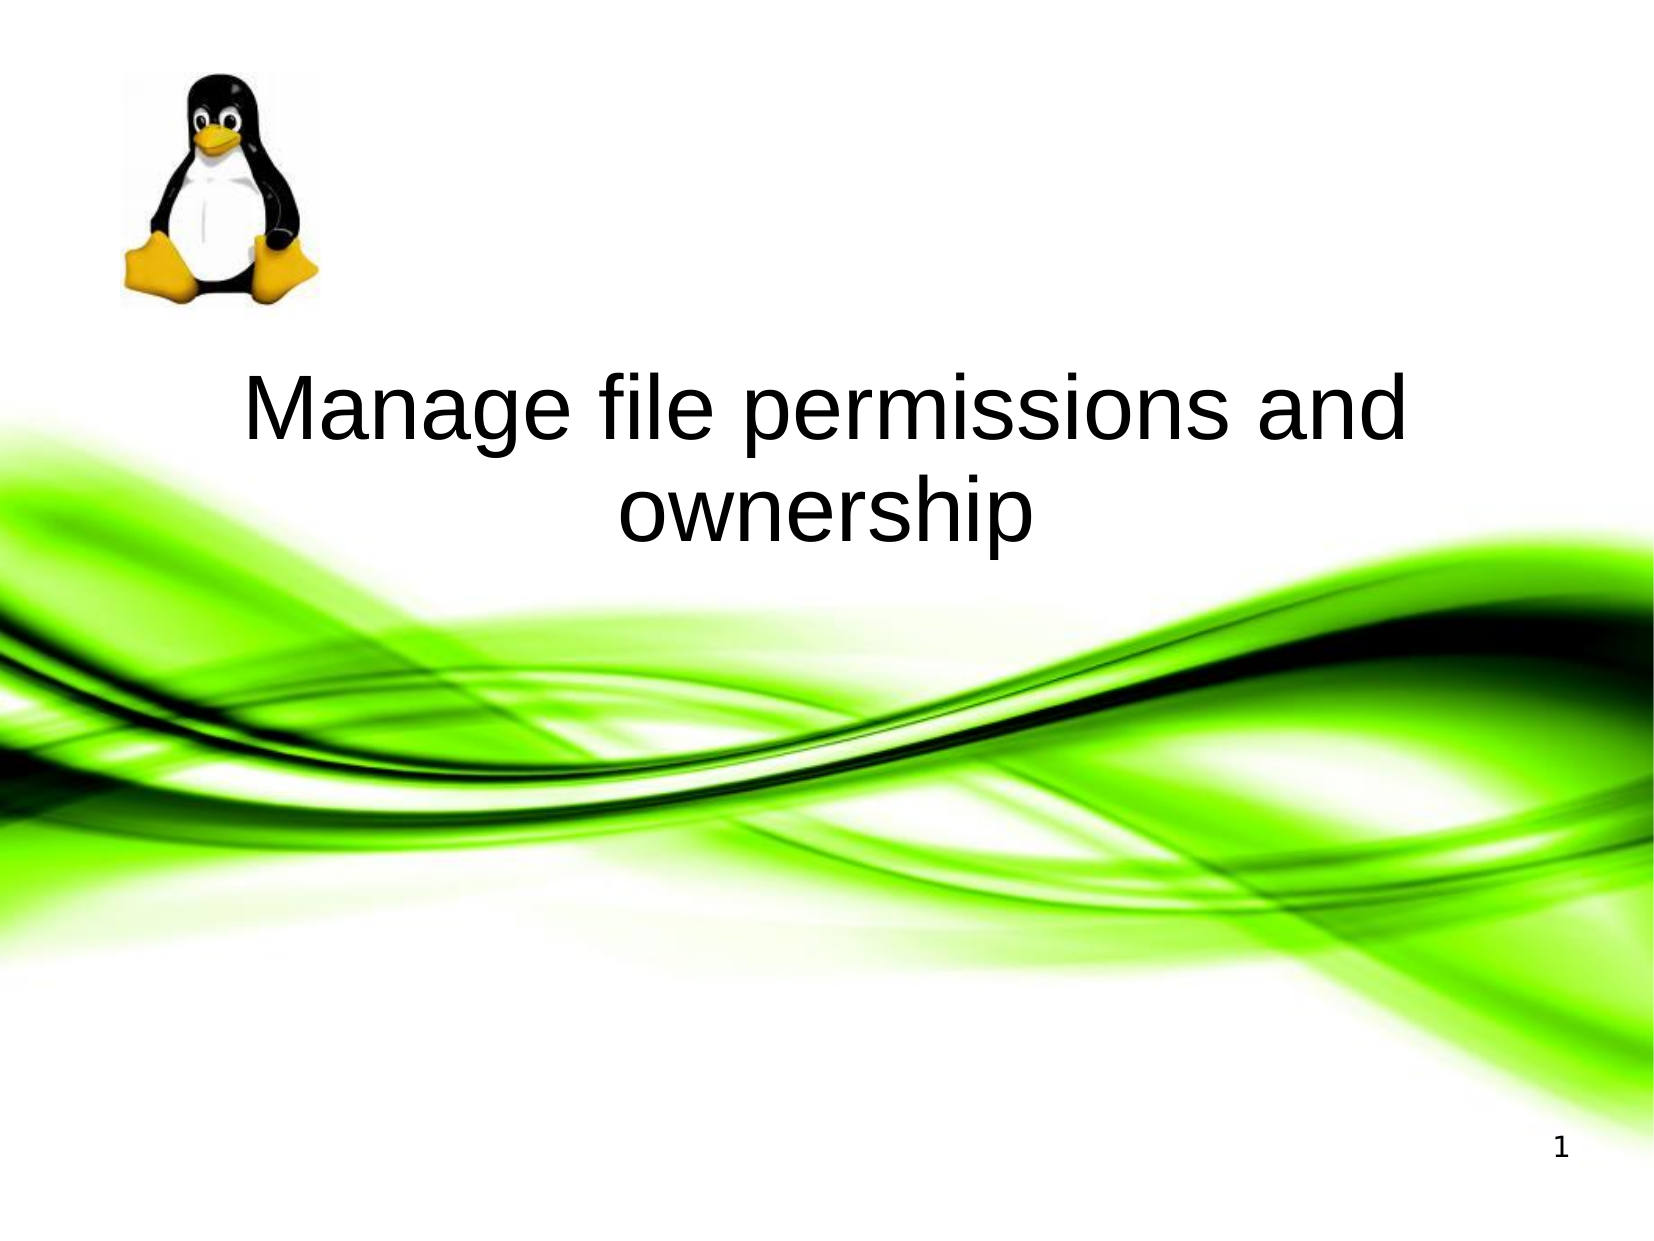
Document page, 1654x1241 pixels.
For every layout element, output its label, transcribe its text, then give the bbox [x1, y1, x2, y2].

picture [0, 0, 1654, 1241]
title Manage file permissions and ownership [82, 49, 1571, 869]
